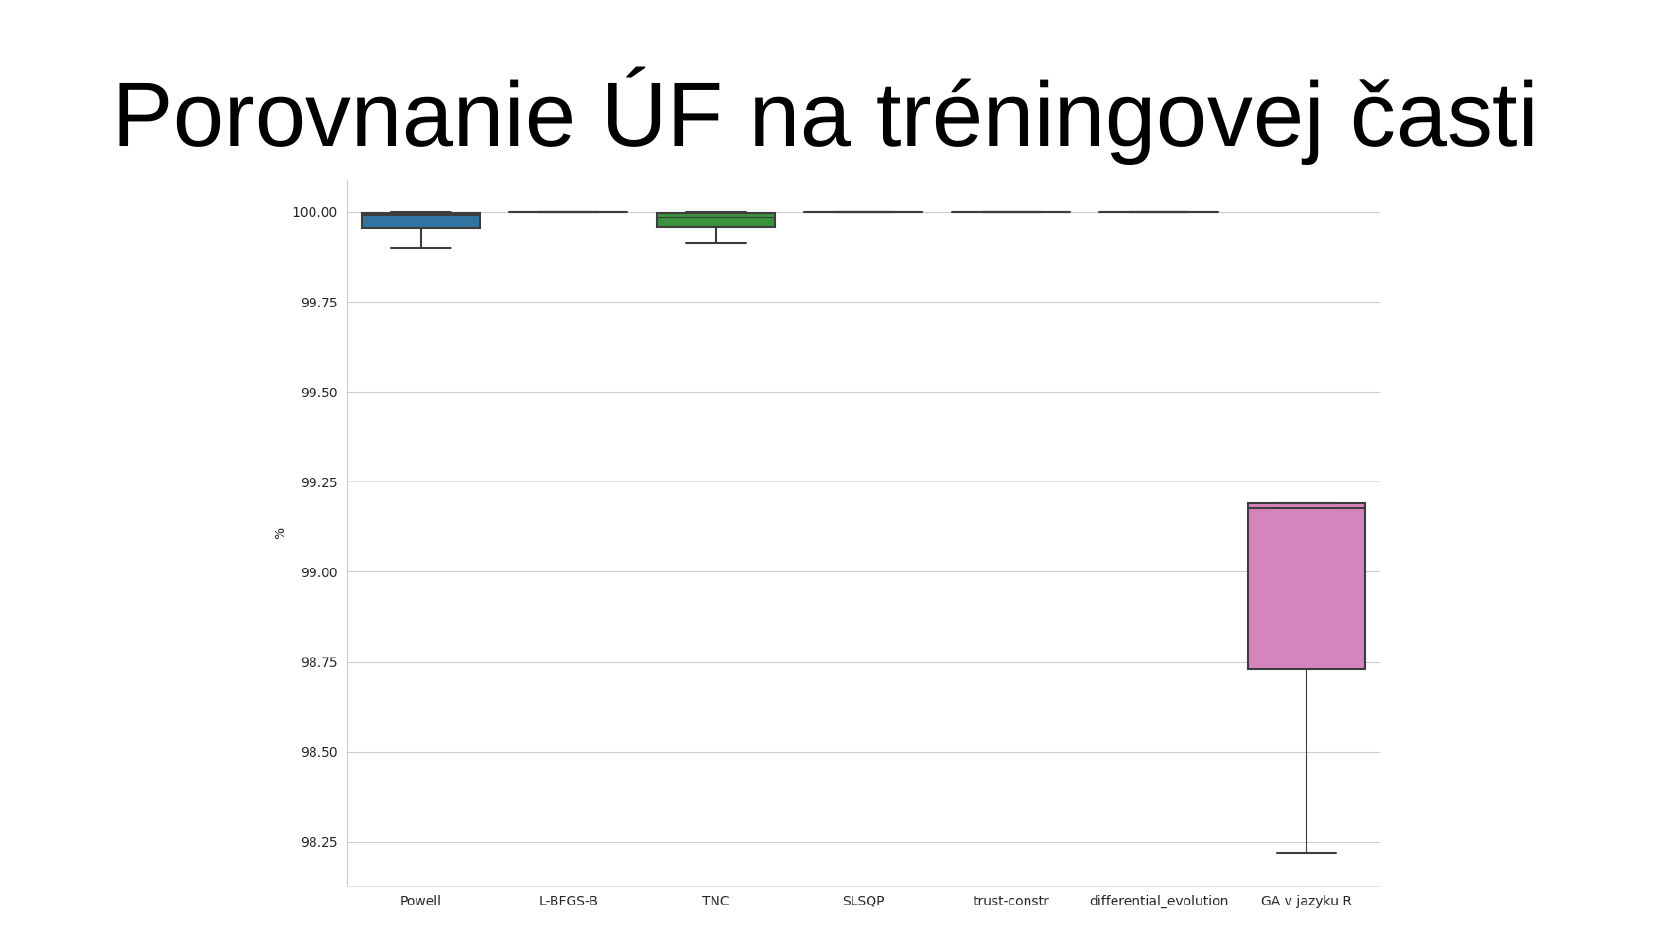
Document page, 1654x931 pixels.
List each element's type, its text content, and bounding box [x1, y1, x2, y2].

picture [259, 165, 1394, 922]
title Porovnanie ÚF na tréningovej časti [82, 37, 1571, 193]
